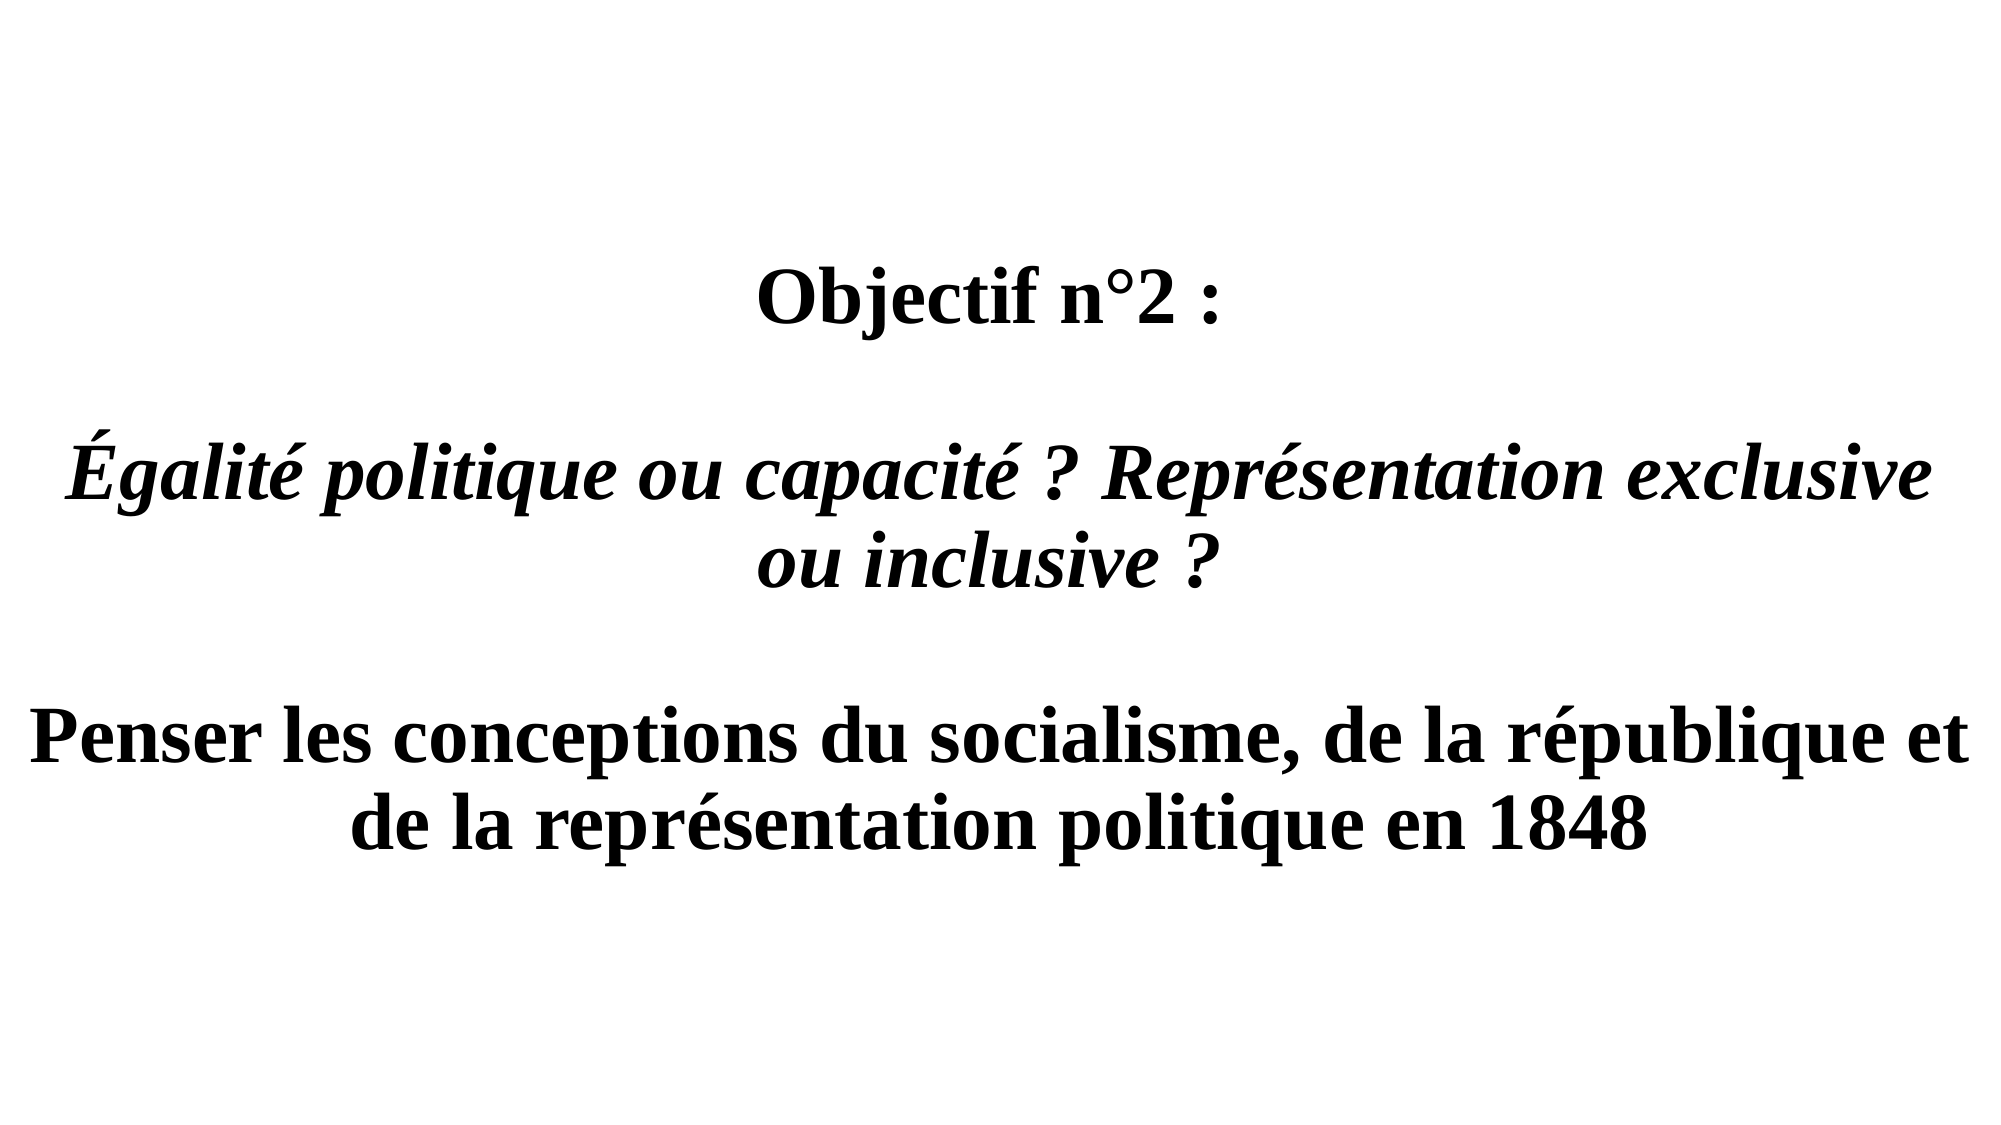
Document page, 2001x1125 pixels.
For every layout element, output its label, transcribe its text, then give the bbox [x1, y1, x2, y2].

title Objectif n°2 : Égalité politique ou capacité ? Représentation exclusive ou inclusive ? Penser les conceptions du socialisme, de la république et de la représentation politique en 1848 [0, 94, 2000, 1108]
